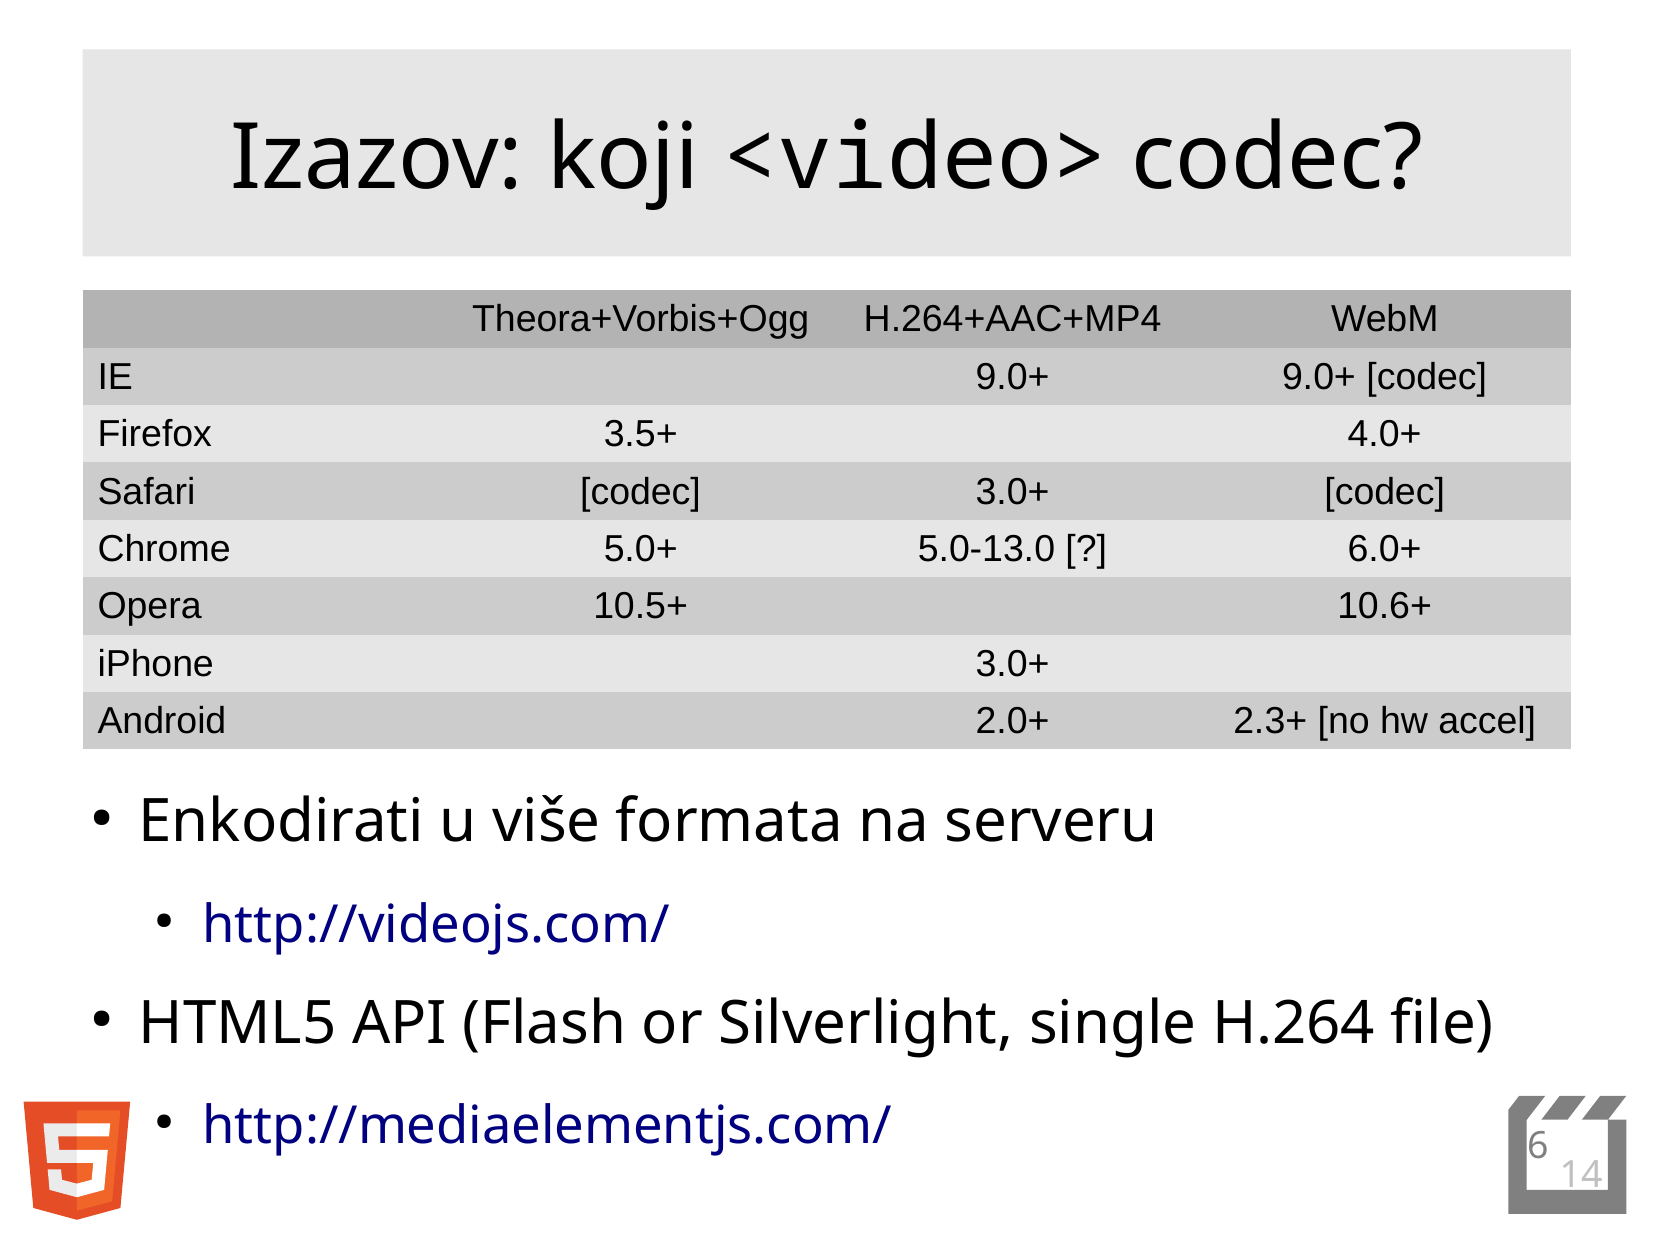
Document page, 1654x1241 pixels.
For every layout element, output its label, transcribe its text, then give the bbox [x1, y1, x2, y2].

table_header Theora+Vorbis+Ogg [455, 290, 827, 348]
table_cell 5.0+ [455, 520, 827, 577]
table_header [83, 290, 455, 348]
table_cell [455, 348, 827, 405]
table_cell 3.5+ [455, 405, 827, 462]
table_cell 9.0+ [codec] [1199, 348, 1571, 405]
table_cell 2.3+ [no hw accel] [1199, 692, 1571, 749]
table_cell 10.5+ [455, 577, 827, 635]
table_cell 4.0+ [1199, 405, 1571, 462]
table_cell 3.0+ [827, 462, 1199, 520]
table_cell [codec] [455, 462, 827, 520]
table_cell 2.0+ [827, 692, 1199, 749]
table_cell 10.6+ [1199, 577, 1571, 635]
table_cell [1199, 635, 1571, 692]
table_cell [codec] [1199, 462, 1571, 520]
table_cell Safari [83, 462, 455, 520]
table_cell Opera [83, 577, 455, 635]
table_cell 9.0+ [827, 348, 1199, 405]
table_cell Chrome [83, 520, 455, 577]
table_cell Android [83, 692, 455, 749]
table_header H.264+AAC+MP4 [827, 290, 1199, 348]
table_cell [827, 405, 1199, 462]
table_cell 3.0+ [827, 635, 1199, 692]
table_cell 6.0+ [1199, 520, 1571, 577]
table_cell Firefox [83, 405, 455, 462]
table_cell 5.0-13.0 [?] [827, 520, 1199, 577]
table_header WebM [1199, 290, 1571, 348]
table_cell iPhone [83, 635, 455, 692]
table_cell [455, 635, 827, 692]
table_cell IE [83, 348, 455, 405]
table_cell [827, 577, 1199, 635]
list Enkodirati u više formata na serveru http://videojs.com/ HTML5 API (Flash or Silverlight, single H.264 file) http://mediaelementjs.com/ [75, 777, 1564, 1163]
table_cell [455, 692, 827, 749]
title Izazov: koji <video> codec? [82, 49, 1571, 257]
